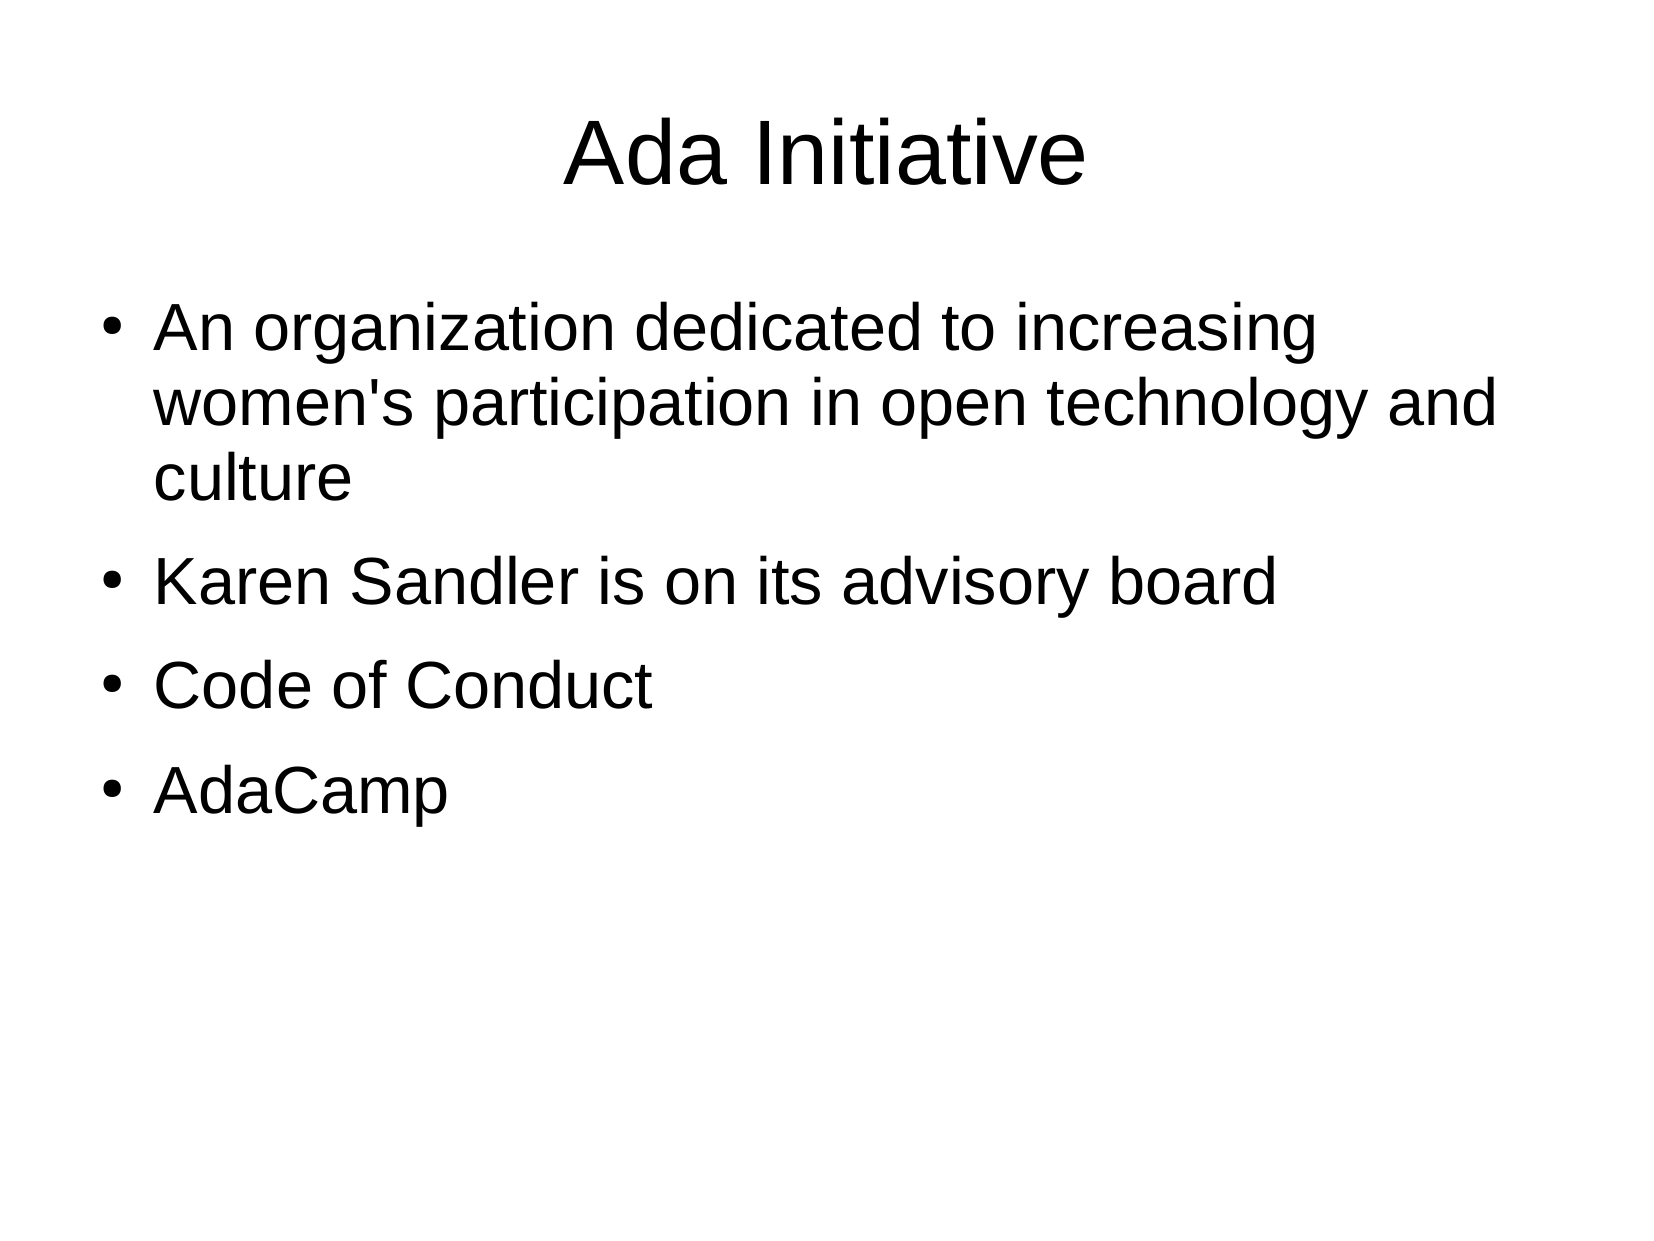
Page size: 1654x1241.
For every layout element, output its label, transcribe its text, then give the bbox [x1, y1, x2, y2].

list An organization dedicated to increasing women's participation in open technology and culture Karen Sandler is on its advisory board Code of Conduct AdaCamp [82, 290, 1571, 1010]
title Ada Initiative [82, 49, 1571, 257]
